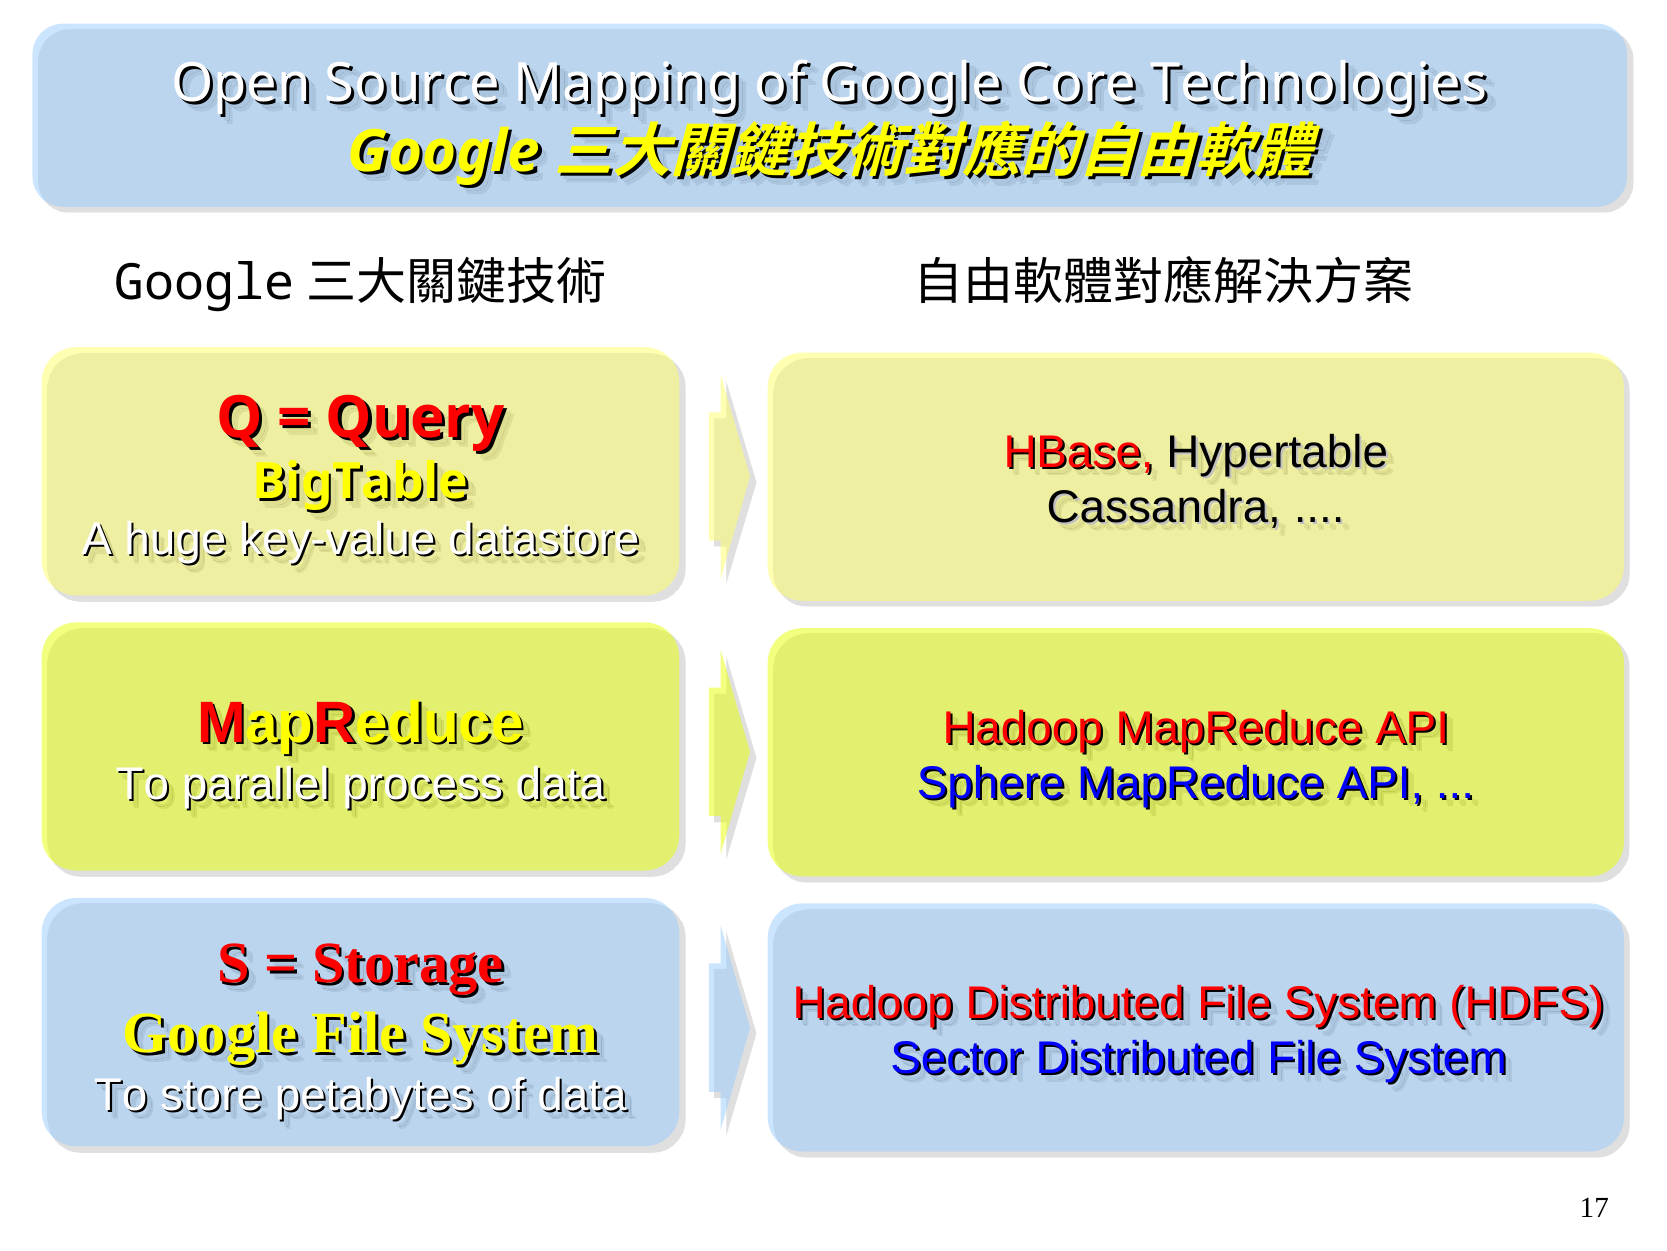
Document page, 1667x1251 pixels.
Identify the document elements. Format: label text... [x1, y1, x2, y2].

text_box MapReduce To parallel process data [41, 622, 680, 871]
text_box S = Storage Google File System To store petabytes of data [41, 897, 680, 1147]
text_box Hadoop Distributed File System (HDFS) Sector Distributed File System [767, 903, 1625, 1152]
text_box Google三大關鍵技術 [71, 242, 650, 326]
text_box 自由軟體對應解決方案 [874, 242, 1454, 326]
text_box Hadoop MapReduce API Sphere MapReduce API, ... [767, 628, 1625, 877]
text_box [708, 649, 751, 855]
text_box HBase, Hypertable Cassandra, .... [767, 352, 1625, 601]
text_box Q = Query BigTable A huge key-value datastore [41, 347, 680, 596]
text_box [708, 925, 751, 1131]
text_box Open Source Mapping of Google Core Technologies Google三大關鍵技術對應的自由軟體 [32, 23, 1628, 207]
text_box [708, 374, 751, 579]
